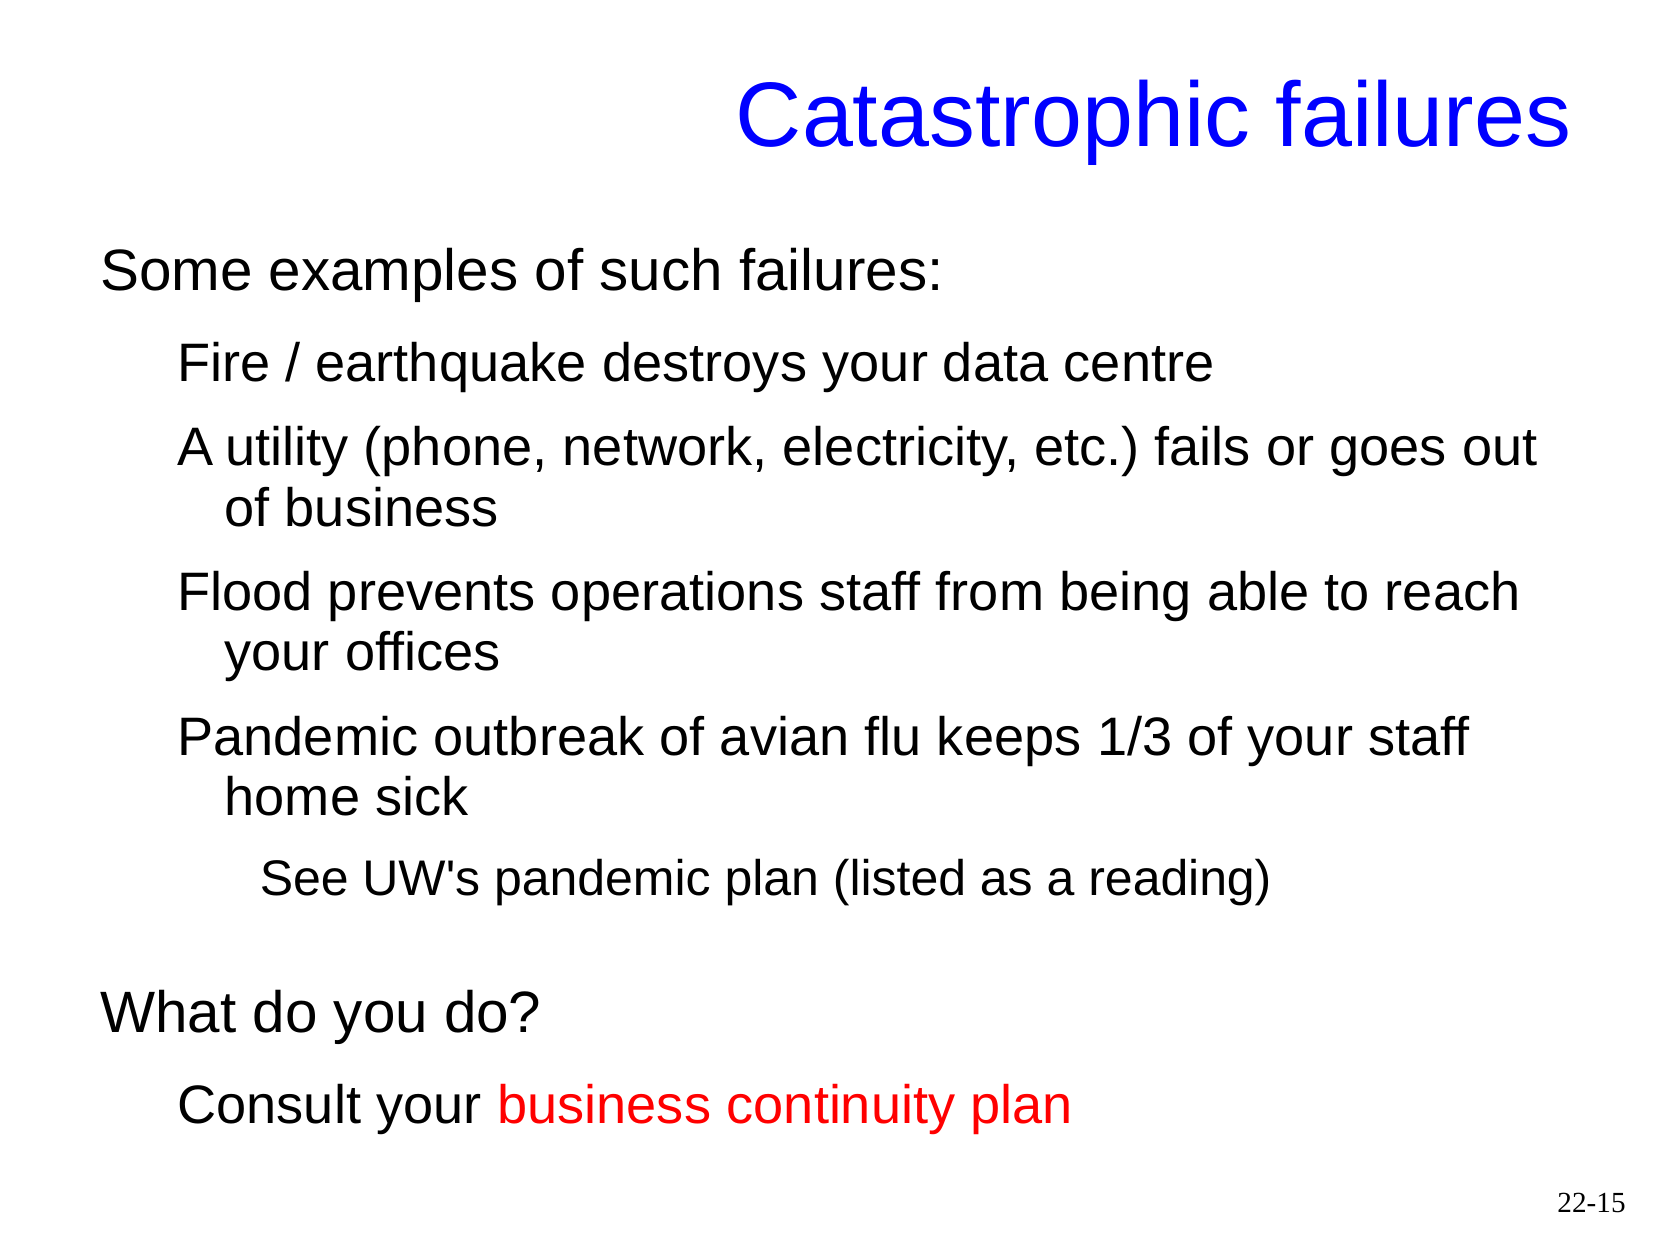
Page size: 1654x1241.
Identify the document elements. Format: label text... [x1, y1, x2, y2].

list Some examples of such failures: Fire / earthquake destroys your data centre A utility (phone, network, electricity, etc.) fails or goes out of business Flood prevents operations staff from being able to reach your offices Pandemic outbreak of avian flu keeps 1/3 of your staff home sick See UW's pandemic plan (listed as a reading) What do you do? Consult your business continuity plan [82, 237, 1571, 1156]
title Catastrophic failures [84, 18, 1573, 211]
